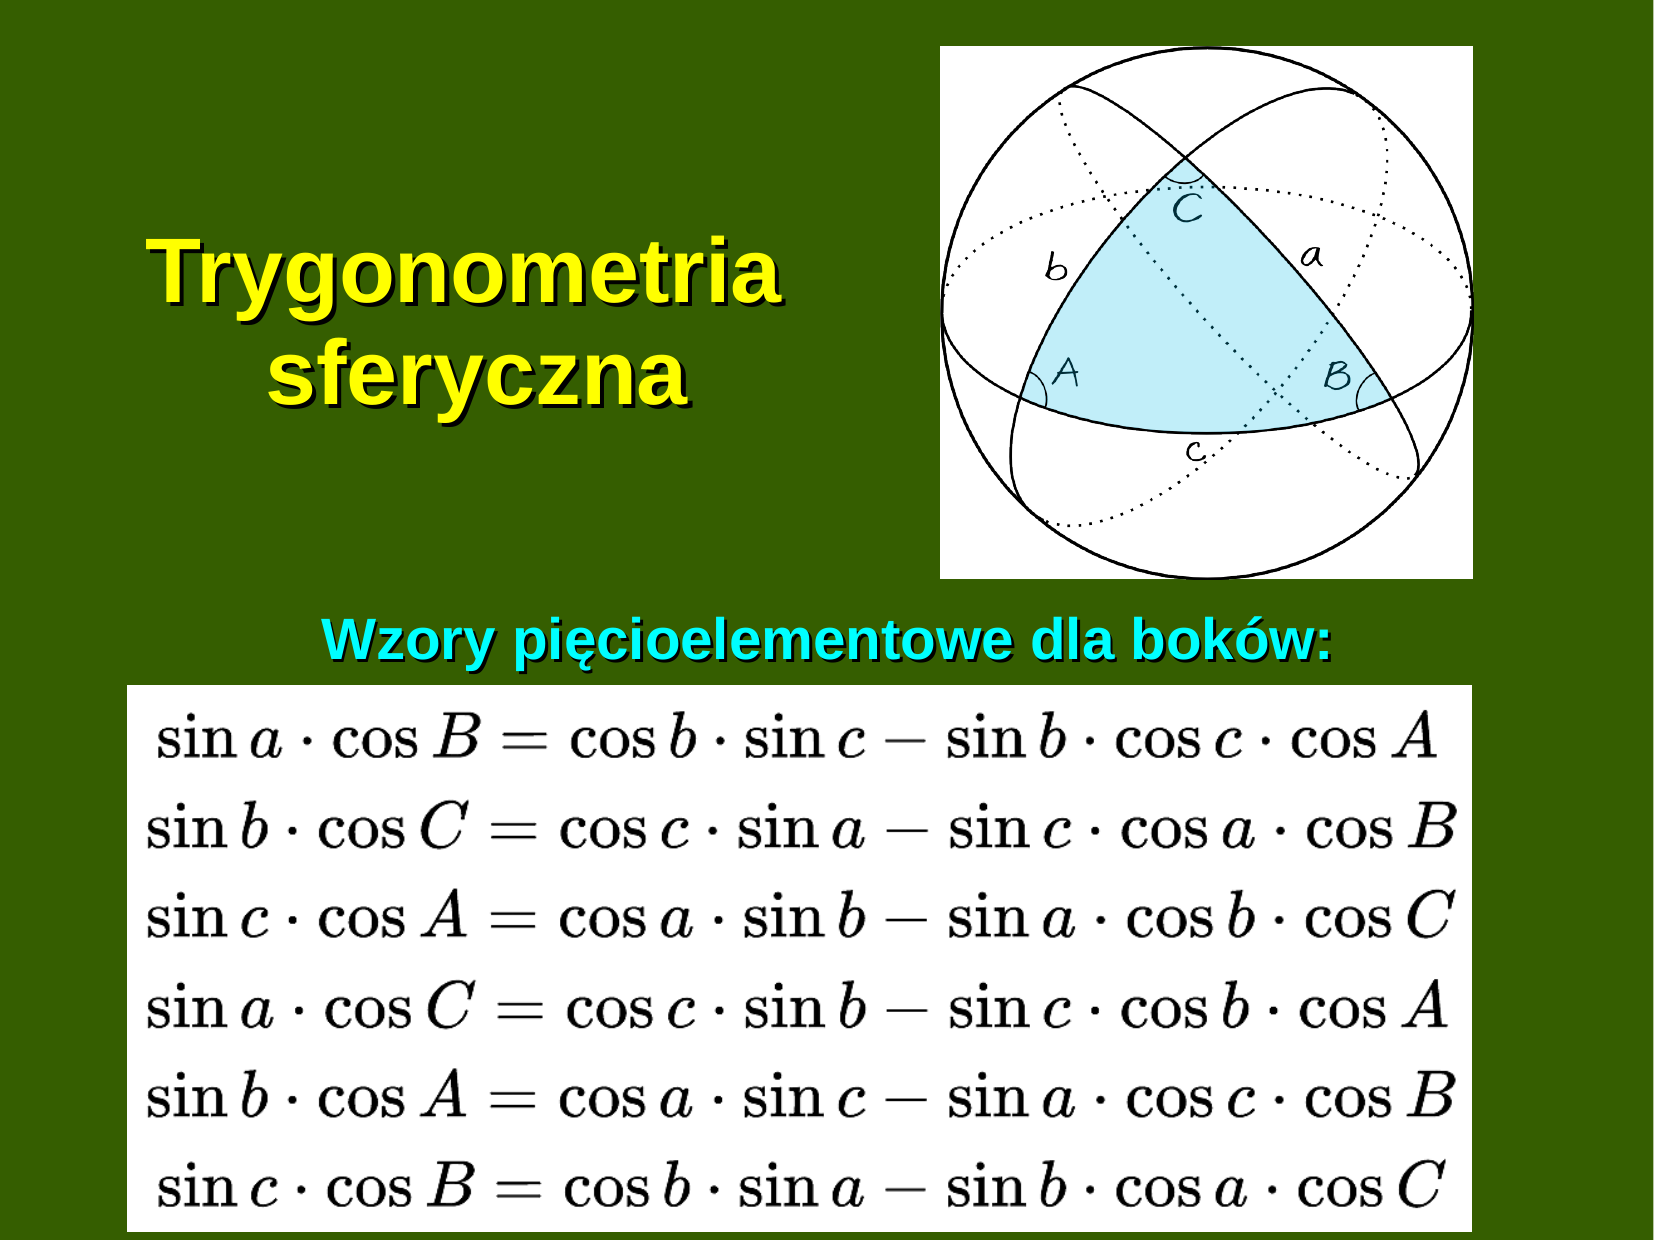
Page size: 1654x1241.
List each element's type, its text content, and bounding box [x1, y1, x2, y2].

picture [127, 685, 1472, 1232]
picture [939, 45, 1474, 580]
title Trygonometria sferyczna [75, 219, 879, 425]
text_box Wzory pięcioelementowe dla boków: [306, 599, 1351, 680]
